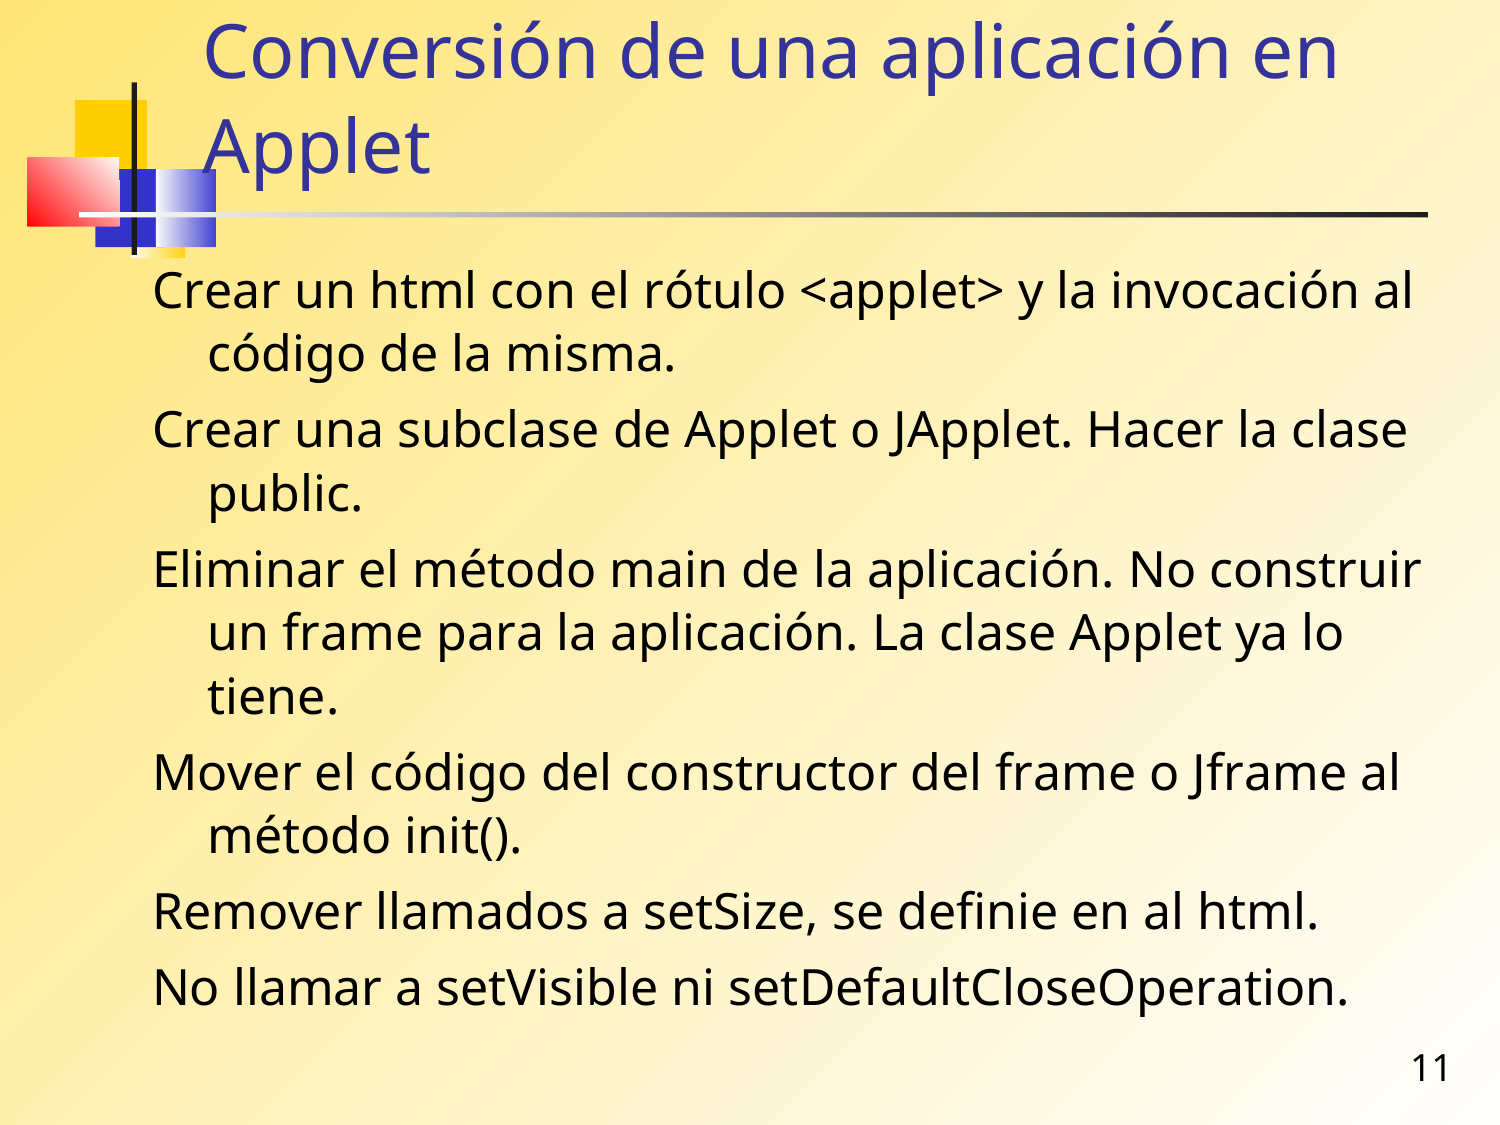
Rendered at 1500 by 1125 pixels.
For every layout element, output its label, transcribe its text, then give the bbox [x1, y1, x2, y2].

list Crear un html con el rótulo <applet> y la invocación al código de la misma. Crear una subclase de Applet o JApplet. Hacer la clase public. Eliminar el método main de la aplicación. No construir un frame para la aplicación. La clase Applet ya lo tiene. Mover el código del constructor del frame o Jframe al método init(). Remover llamados a setSize, se definie en al html. No llamar a setVisible ni setDefaultCloseOperation. [137, 249, 1463, 1013]
title Conversión de una aplicación en Applet [187, 16, 1466, 201]
